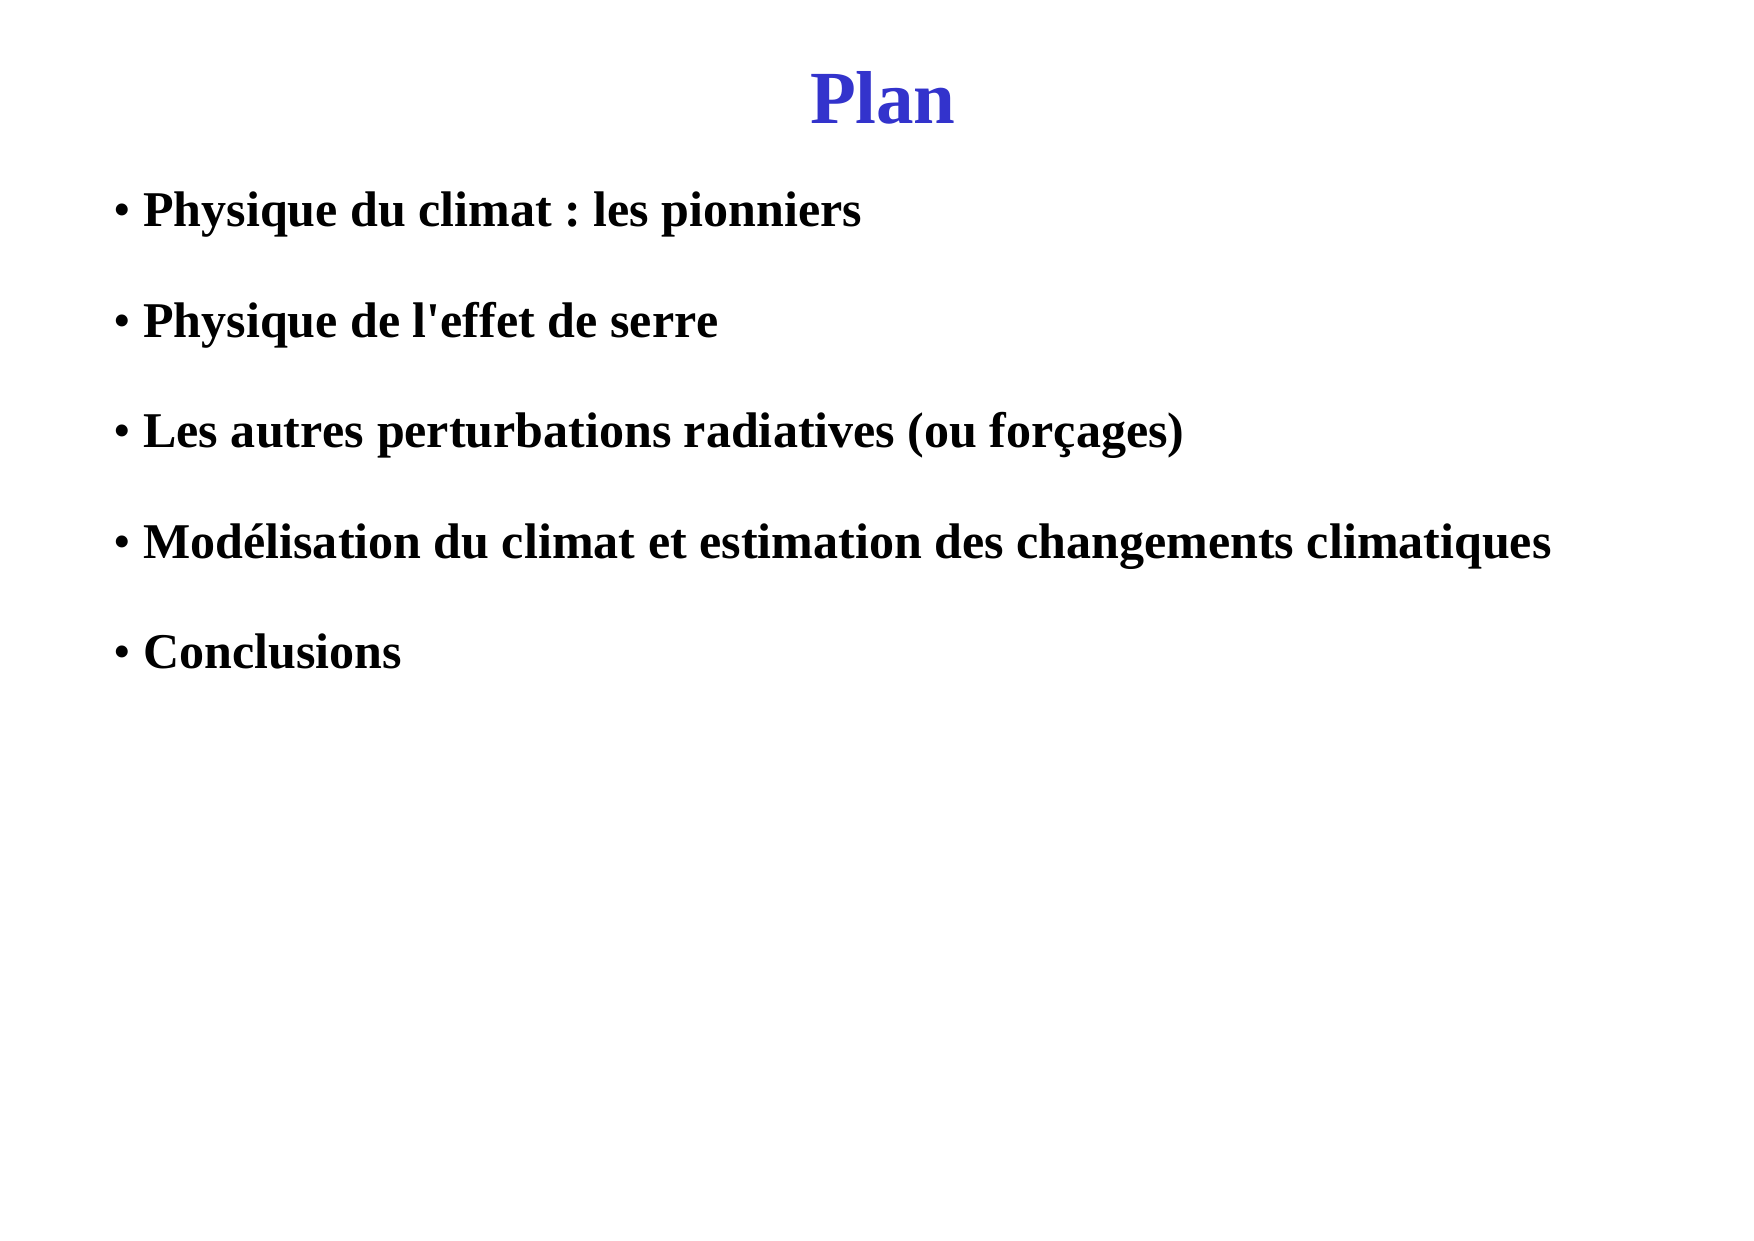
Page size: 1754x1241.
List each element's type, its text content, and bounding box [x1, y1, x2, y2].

text_box Plan [50, 53, 1716, 147]
text_box Physique du climat : les pionniers Physique de l'effet de serre Les autres perturbations radiatives (ou forçages) Modélisation du climat et estimation des changements climatiques Conclusions [113, 182, 1692, 680]
